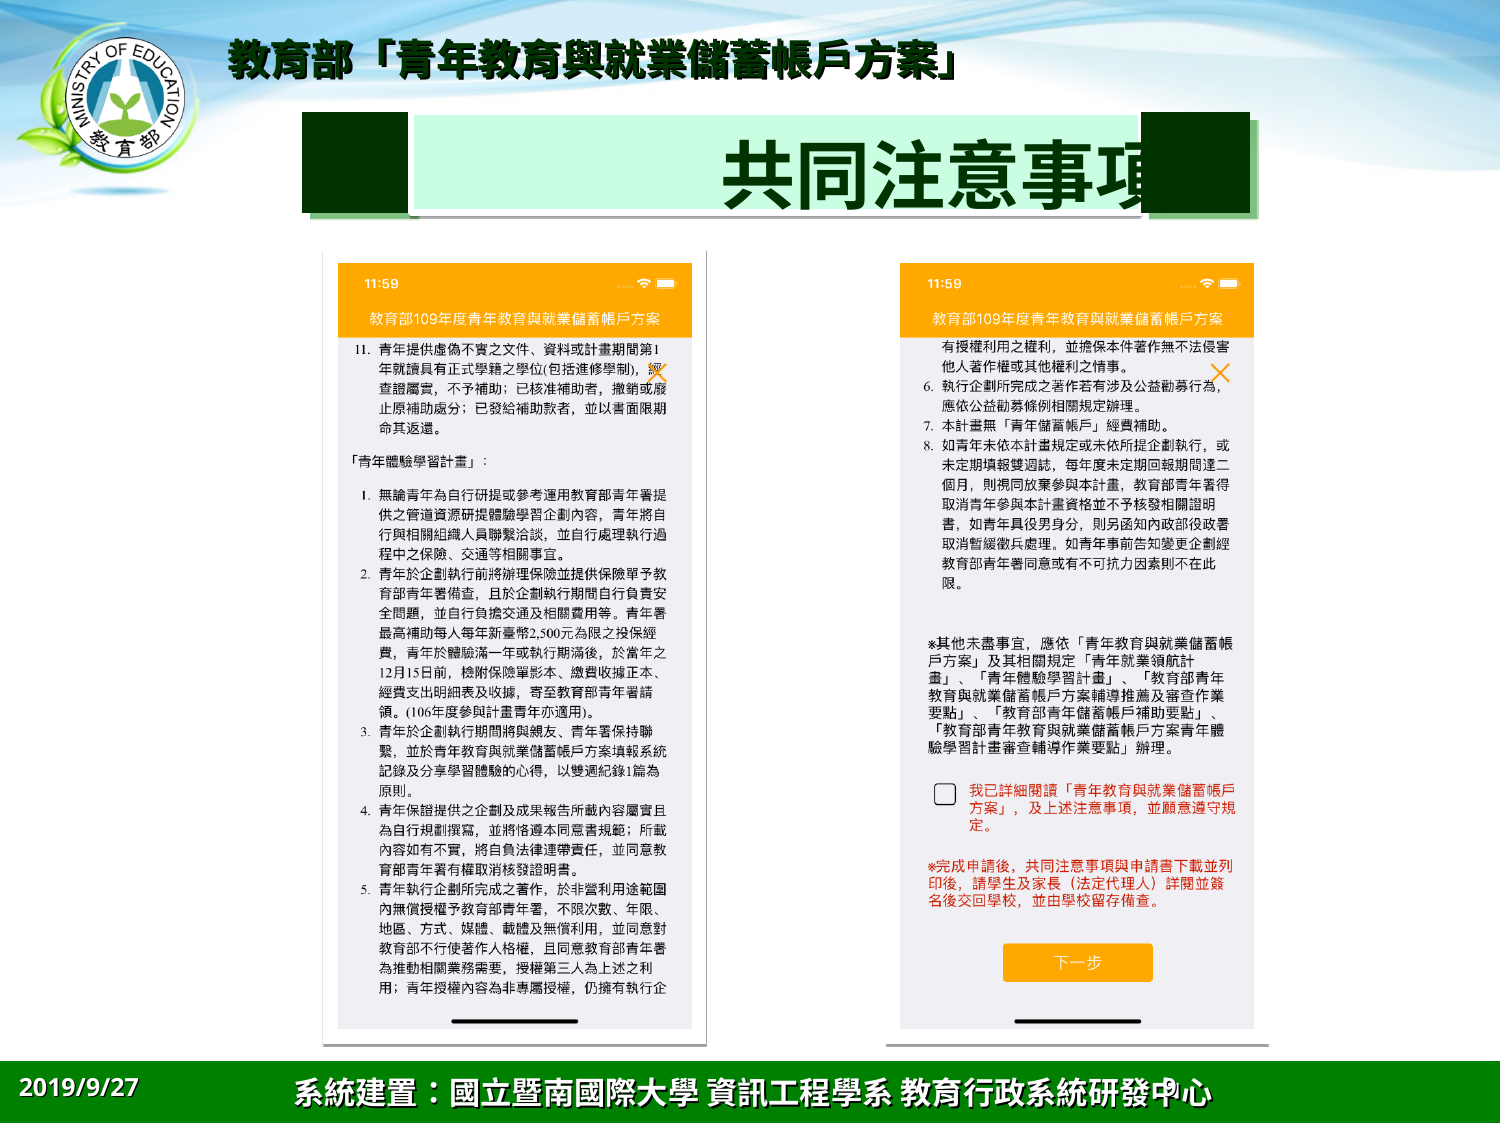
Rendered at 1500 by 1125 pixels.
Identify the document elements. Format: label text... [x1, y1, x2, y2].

text_box 2019/9/27 [3, 1063, 354, 1117]
picture [900, 262, 1255, 1030]
picture [337, 262, 692, 1030]
text_box 共同注意事項 [411, 112, 1141, 213]
text_box [1141, 112, 1250, 213]
text_box 9 [1147, 1063, 1498, 1117]
text_box [302, 112, 411, 213]
